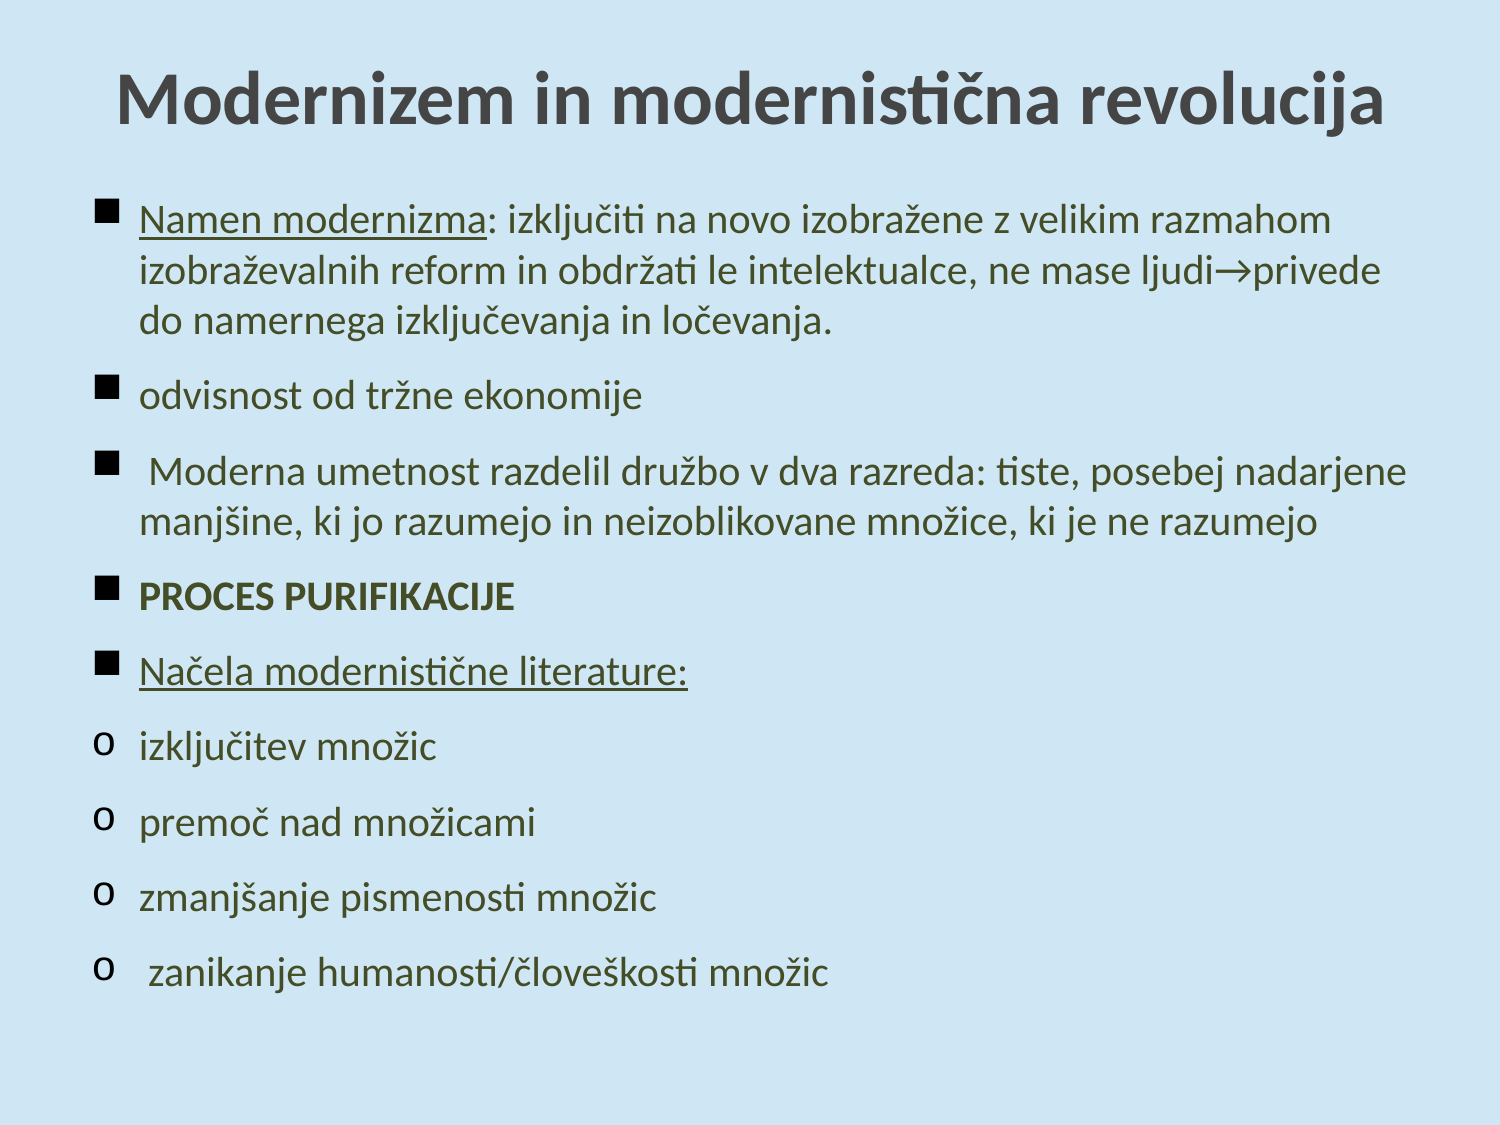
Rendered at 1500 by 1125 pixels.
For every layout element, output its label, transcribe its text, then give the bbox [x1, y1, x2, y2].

title Modernizem in modernistična revolucija [76, 0, 1427, 184]
list Namen modernizma: izključiti na novo izobražene z velikim razmahom izobraževalnih reform in obdržati le intelektualce, ne mase ljudi→privede do namernega izključevanja in ločevanja. odvisnost od tržne ekonomije Moderna umetnost razdelil družbo v dva razreda: tiste, posebej nadarjene manjšine, ki jo razumejo in neizoblikovane množice, ki je ne razumejo PROCES PURIFIKACIJE Načela modernistične literature: izključitev množic premoč nad množicami zmanjšanje pismenosti množic zanikanje humanosti/človeškosti množic [76, 184, 1427, 1016]
